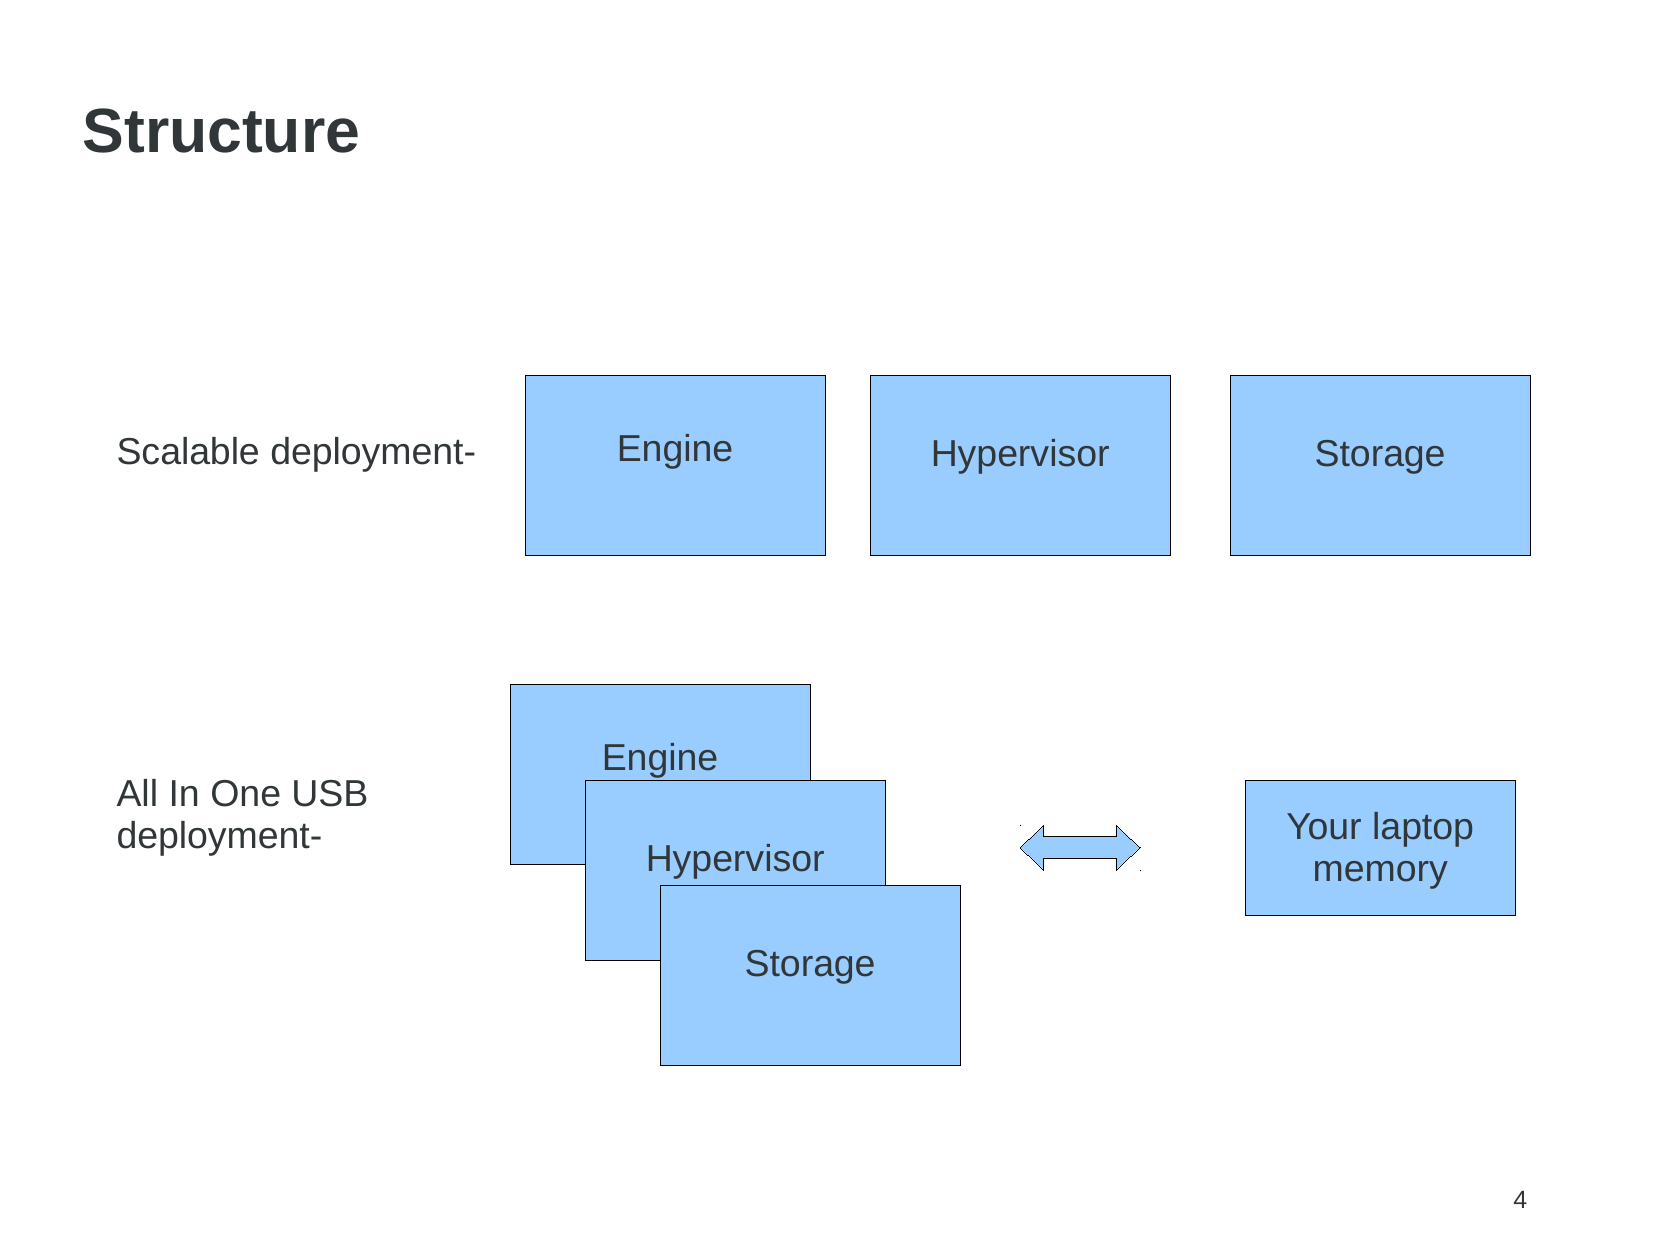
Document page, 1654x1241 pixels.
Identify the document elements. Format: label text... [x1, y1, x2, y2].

text_box Structure [82, 96, 361, 167]
text_box [1020, 825, 1141, 871]
text_box Your laptop [1286, 805, 1475, 848]
text_box deployment- [116, 814, 323, 857]
text_box [510, 684, 961, 1066]
text_box Hypervisor [930, 432, 1110, 475]
text_box [525, 375, 826, 556]
text_box 4 [1513, 1185, 1528, 1214]
text_box Storage [744, 942, 876, 985]
text_box Hypervisor [645, 837, 825, 880]
text_box All In One USB [116, 772, 380, 815]
text_box [1230, 375, 1531, 556]
text_box Scalable deployment- [116, 430, 477, 473]
text_box [1245, 780, 1516, 916]
text_box Engine [616, 427, 734, 470]
text_box memory [1312, 847, 1449, 890]
text_box Engine [601, 736, 719, 779]
text_box Storage [1314, 432, 1446, 475]
text_box [870, 375, 1171, 556]
